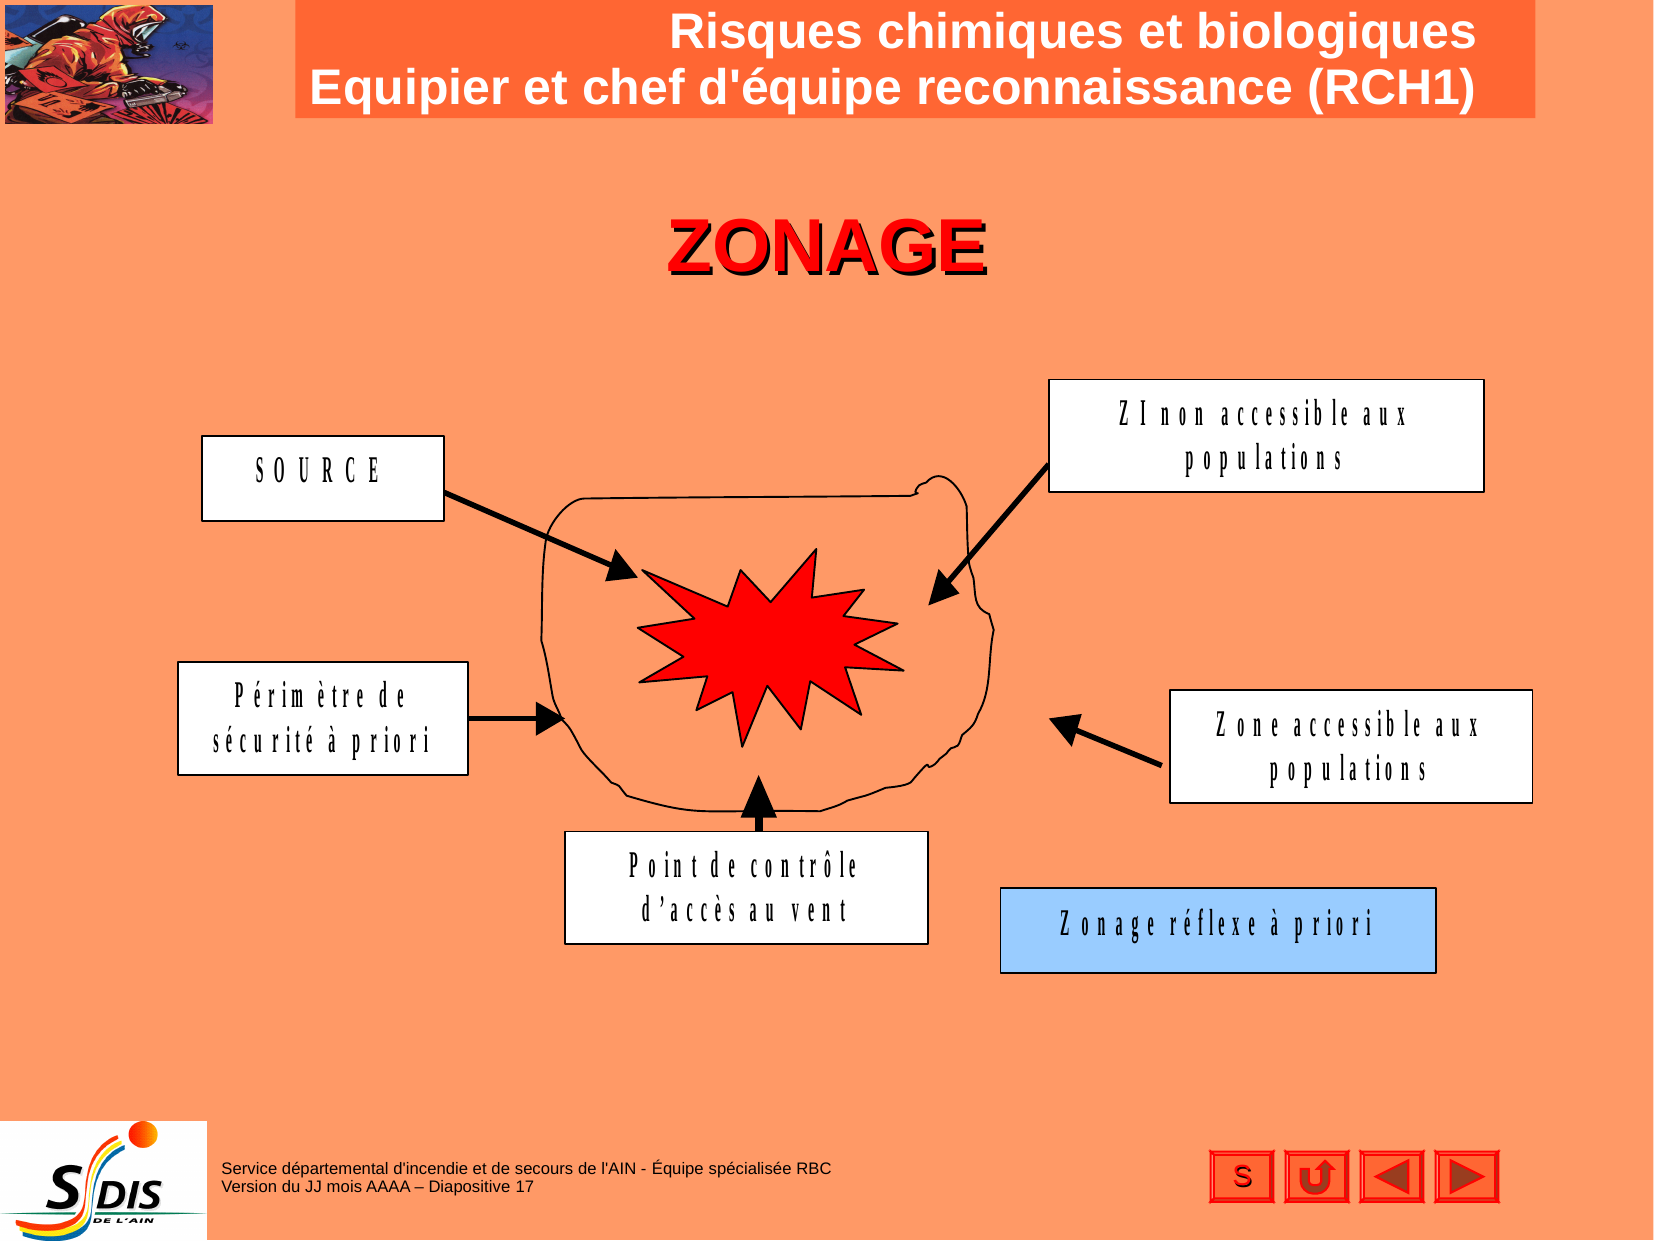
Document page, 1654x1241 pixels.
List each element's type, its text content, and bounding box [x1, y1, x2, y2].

text_box S [1217, 1151, 1267, 1200]
text_box ZONAGE [59, 196, 1595, 296]
picture [177, 378, 1536, 975]
text_box [1362, 1151, 1424, 1202]
text_box [1437, 1151, 1499, 1202]
text_box [1287, 1151, 1349, 1202]
text_box [1212, 1151, 1274, 1202]
picture [0, 1121, 207, 1241]
picture [5, 5, 213, 124]
